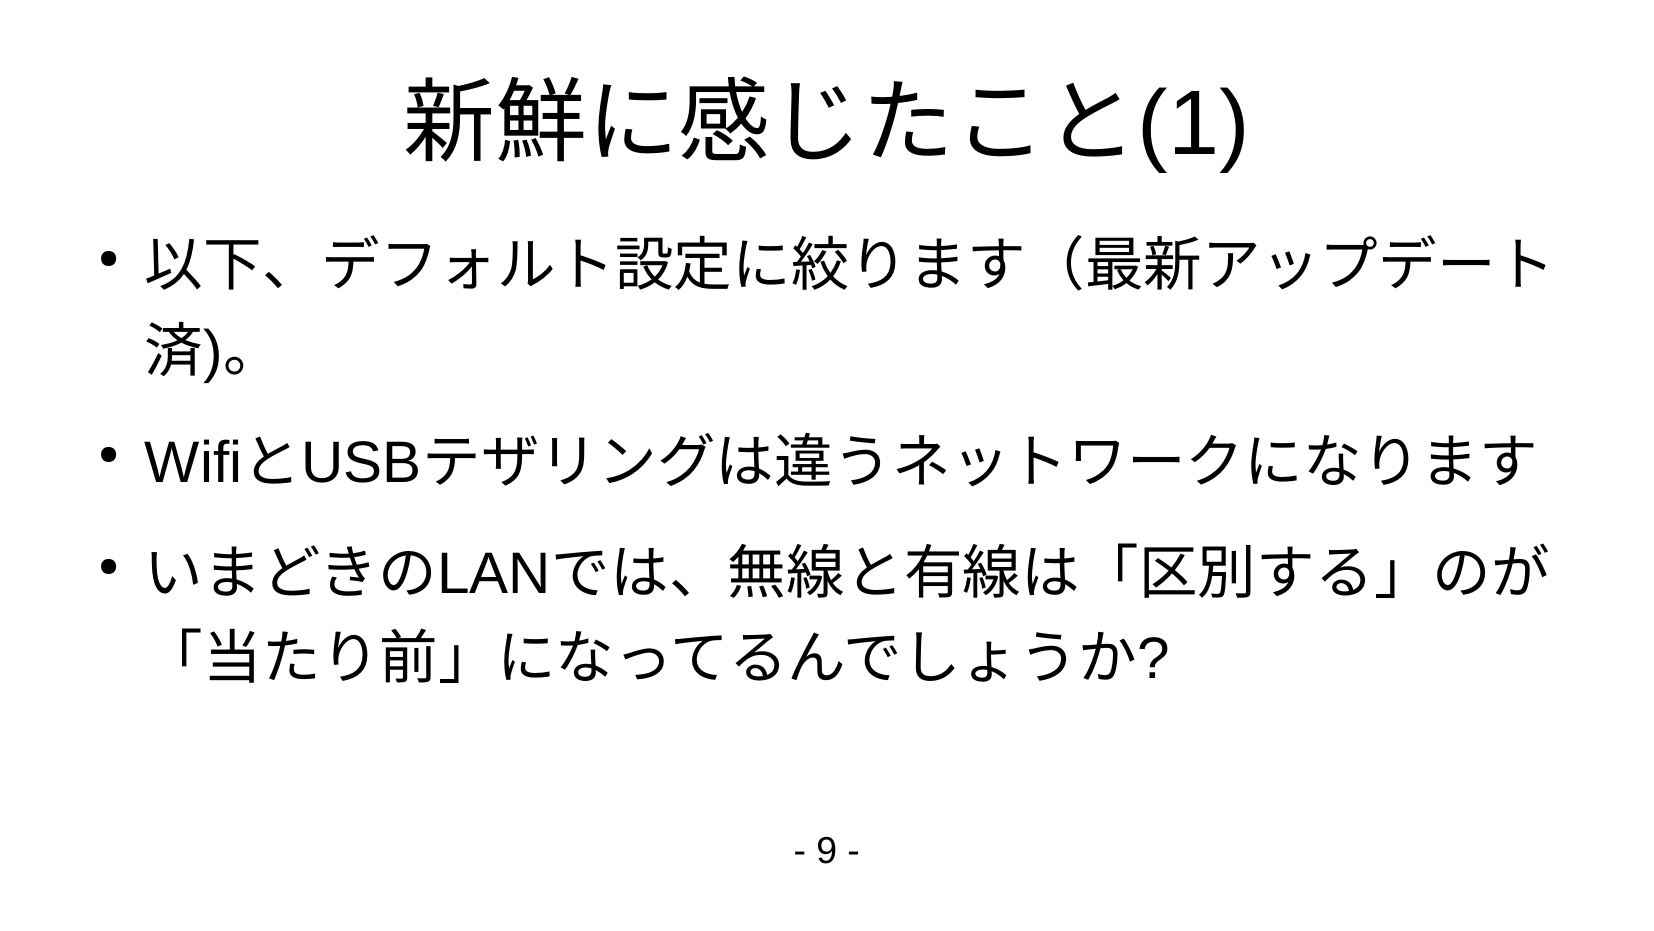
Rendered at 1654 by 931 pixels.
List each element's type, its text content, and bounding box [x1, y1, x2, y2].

text_box - <番号> - [703, 815, 950, 886]
title 新鮮に感じたこと(1) [82, 37, 1571, 193]
list 以下、デフォルト設定に絞ります（最新アップデート済)。 WifiとUSBテザリングは違うネットワークになります いまどきのLANでは、無線と有線は「区別する」のが「当たり前」になってるんでしょうか? [82, 217, 1571, 758]
